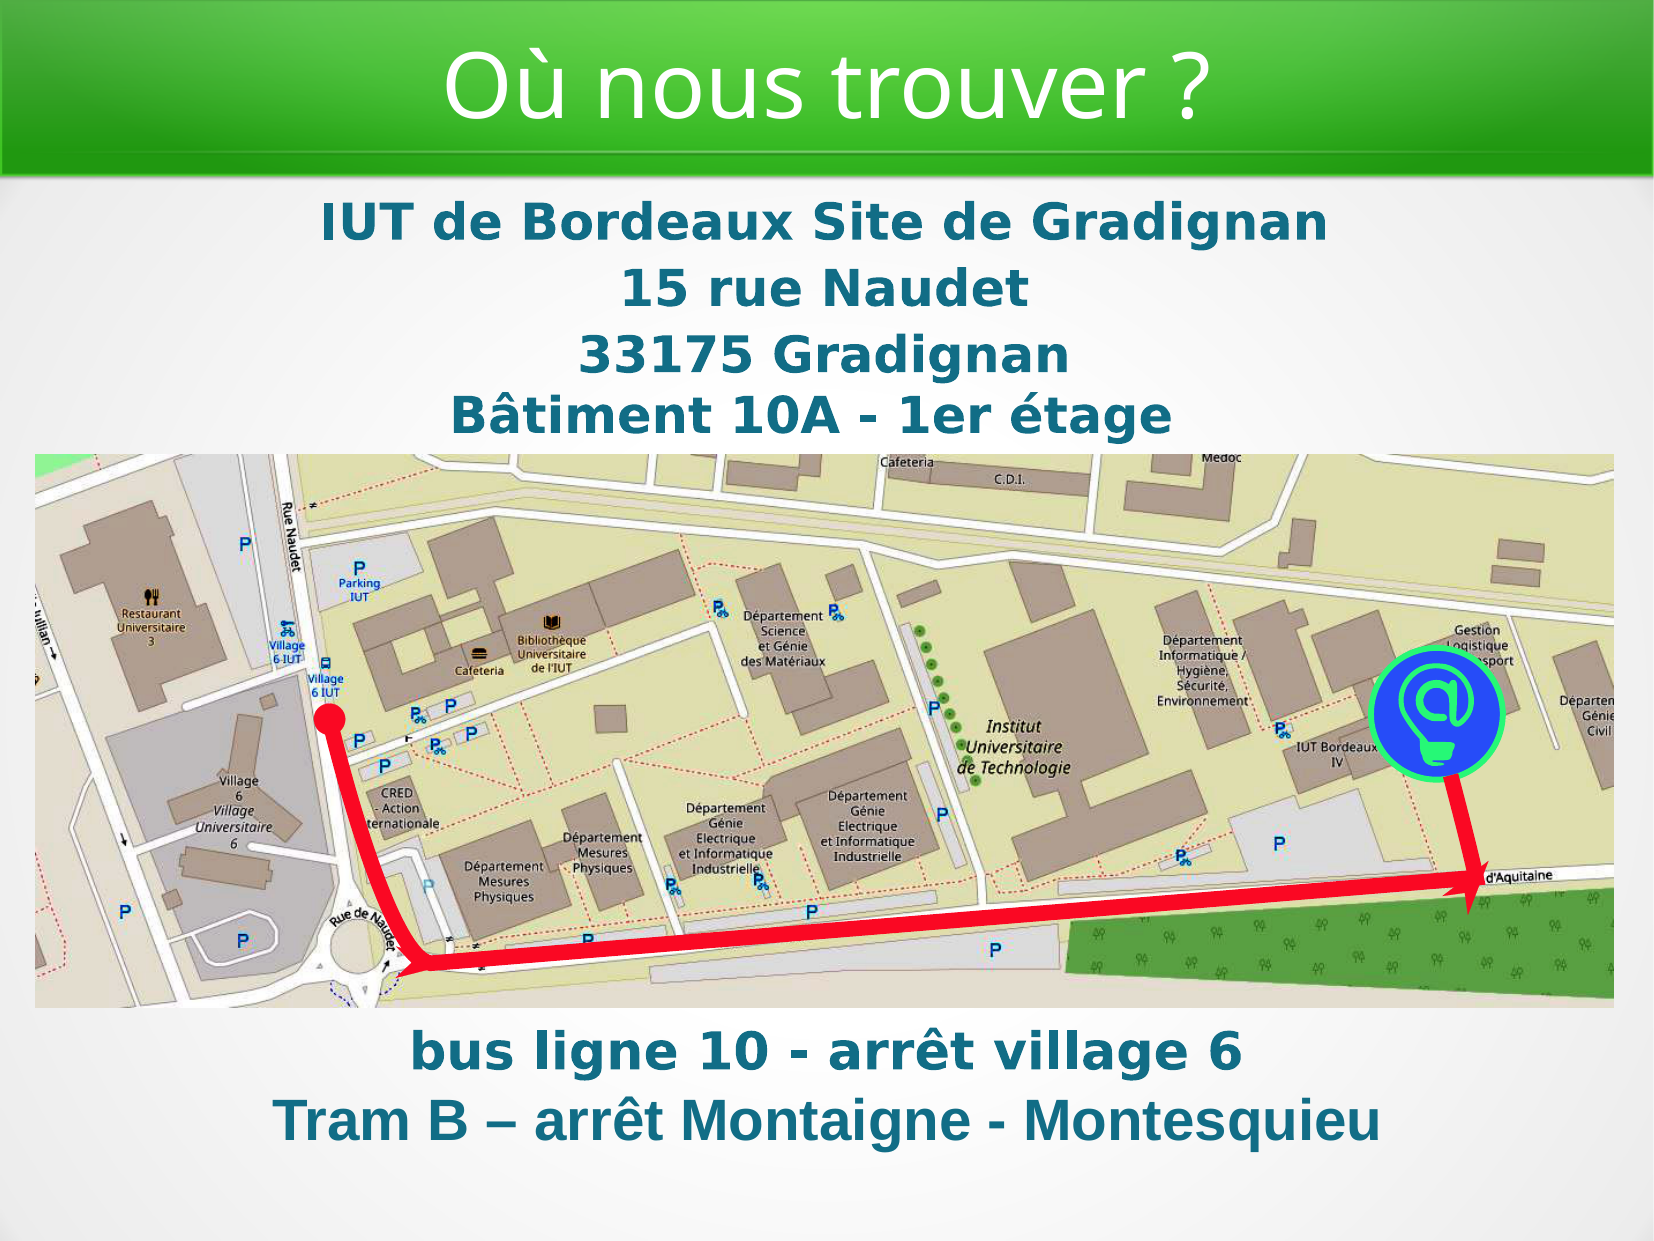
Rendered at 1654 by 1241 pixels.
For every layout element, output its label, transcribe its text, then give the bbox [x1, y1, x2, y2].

picture [0, 0, 1654, 1241]
text_box Tram B – arrêt Montaigne - Montesquieu [195, 1080, 1460, 1226]
title Où nous trouver ? [82, 11, 1571, 154]
